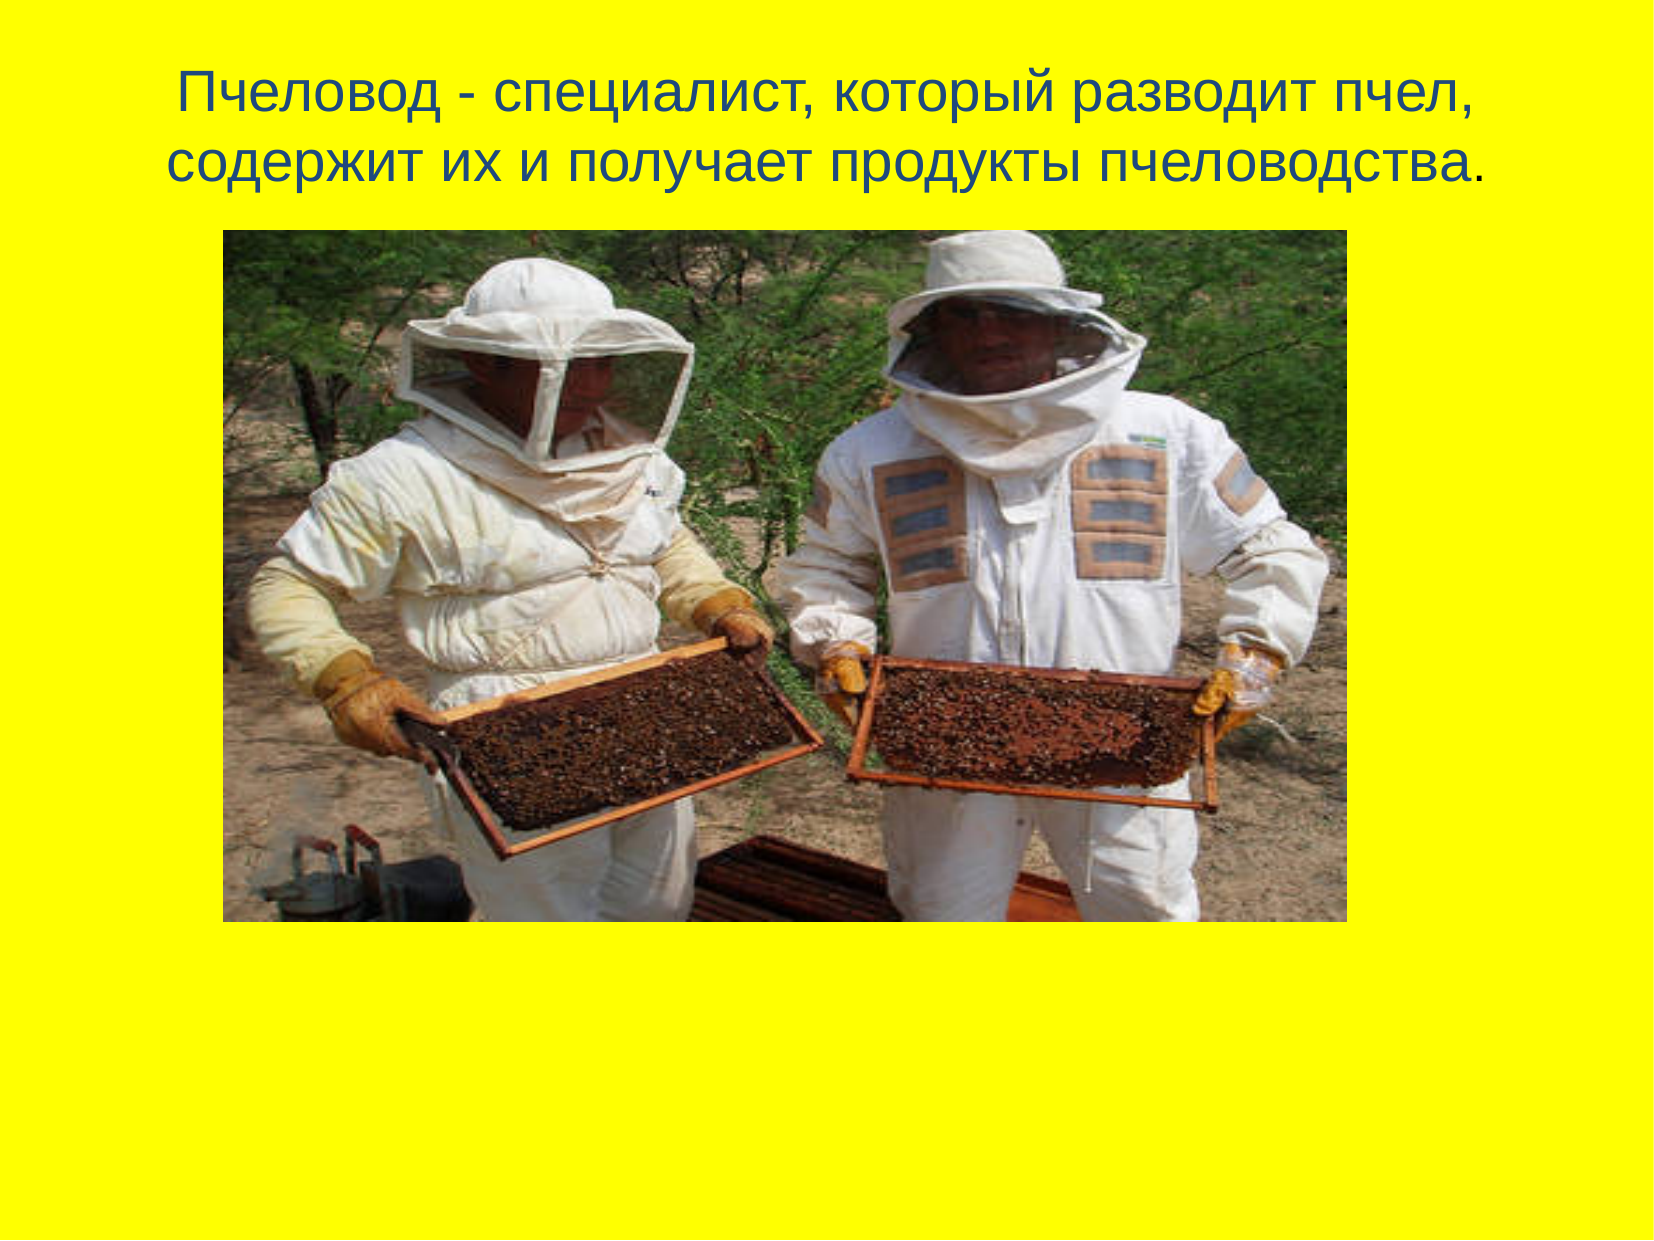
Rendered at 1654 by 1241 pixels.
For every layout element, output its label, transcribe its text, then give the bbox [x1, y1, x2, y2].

subtitle [35, 230, 1524, 1049]
picture [223, 230, 1347, 922]
title Пчеловод - специалист, который разводит пчел, содержит их и получает продукты пчеловодства. [82, 51, 1571, 254]
